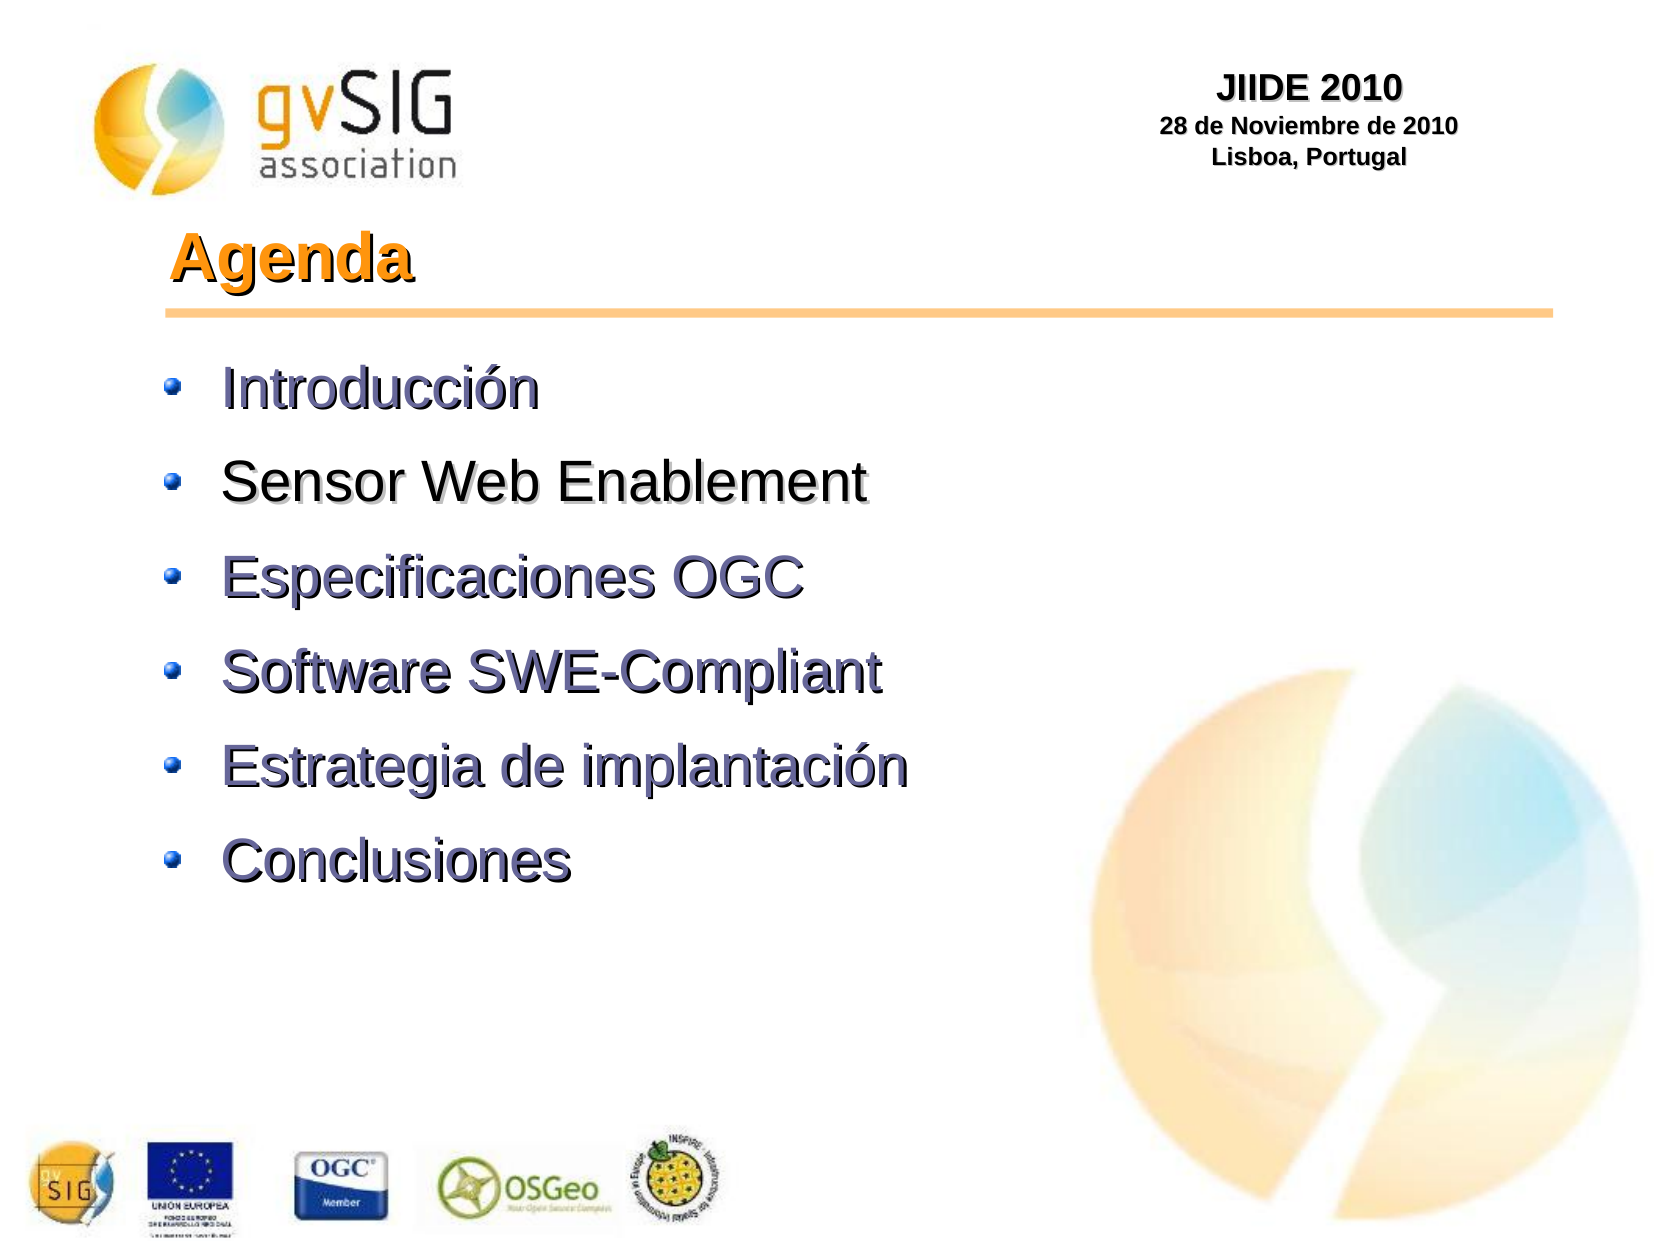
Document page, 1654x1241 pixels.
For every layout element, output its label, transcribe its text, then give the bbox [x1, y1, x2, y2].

text_box Agenda [153, 212, 569, 302]
list Introducción Sensor Web Enablement Especificaciones OGC Software SWE-Compliant Estrategia de implantación Conclusiones [164, 354, 1359, 1123]
picture [1, 0, 1654, 1241]
